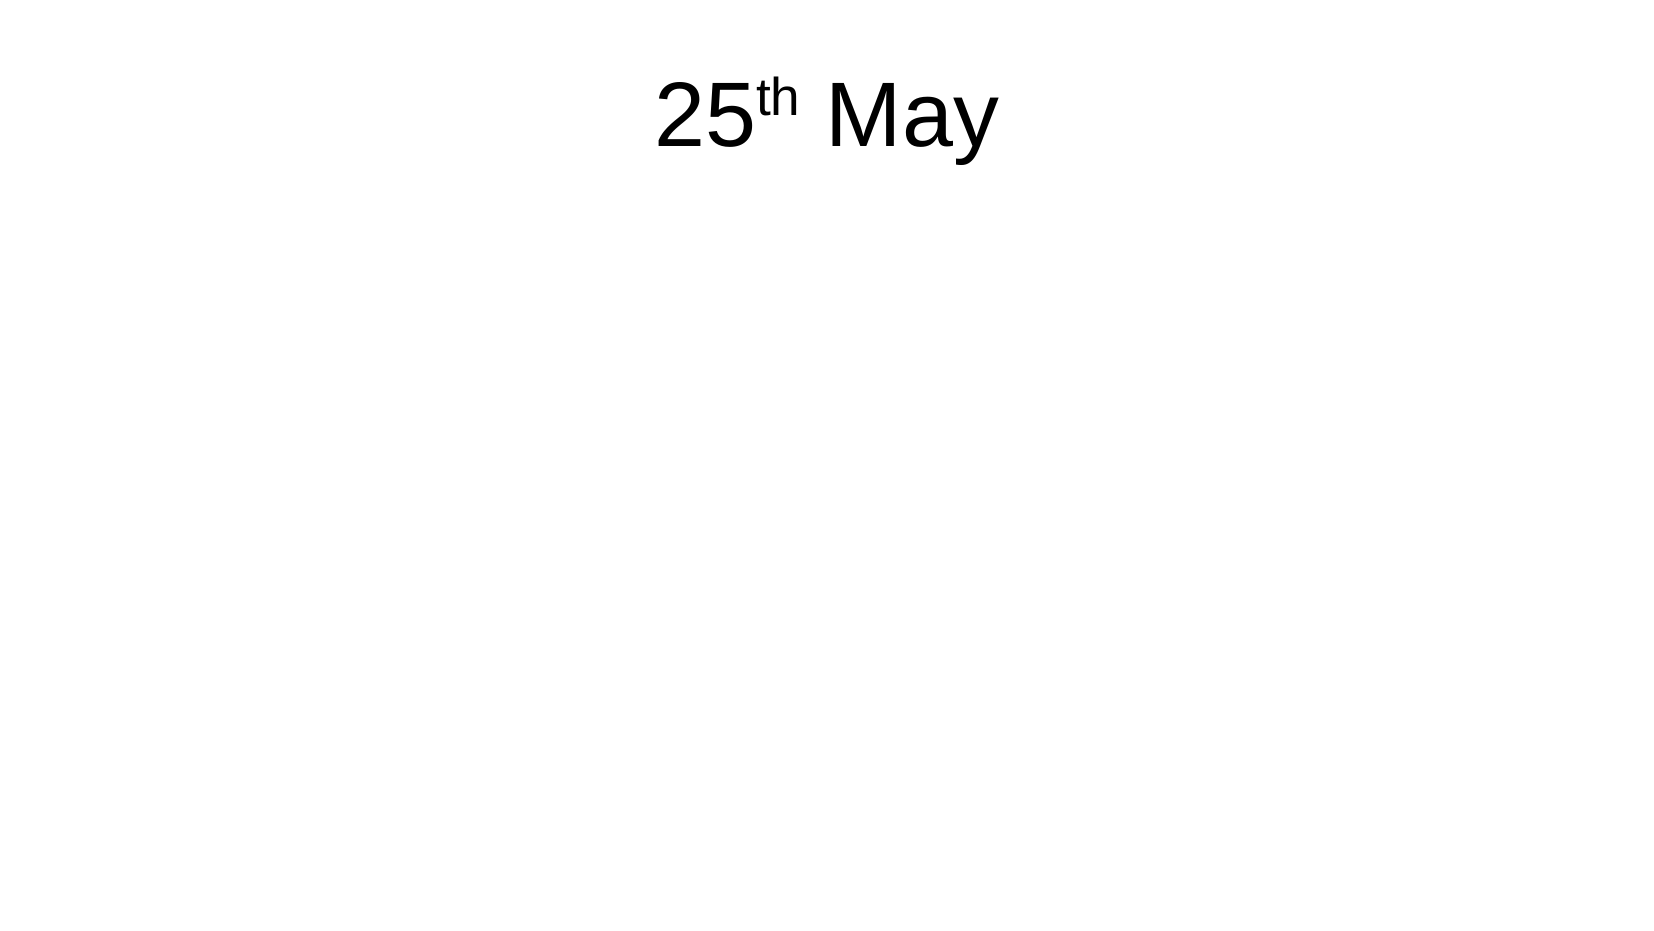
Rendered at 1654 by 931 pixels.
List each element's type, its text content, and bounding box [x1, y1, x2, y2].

title 25th May [82, 37, 1571, 193]
